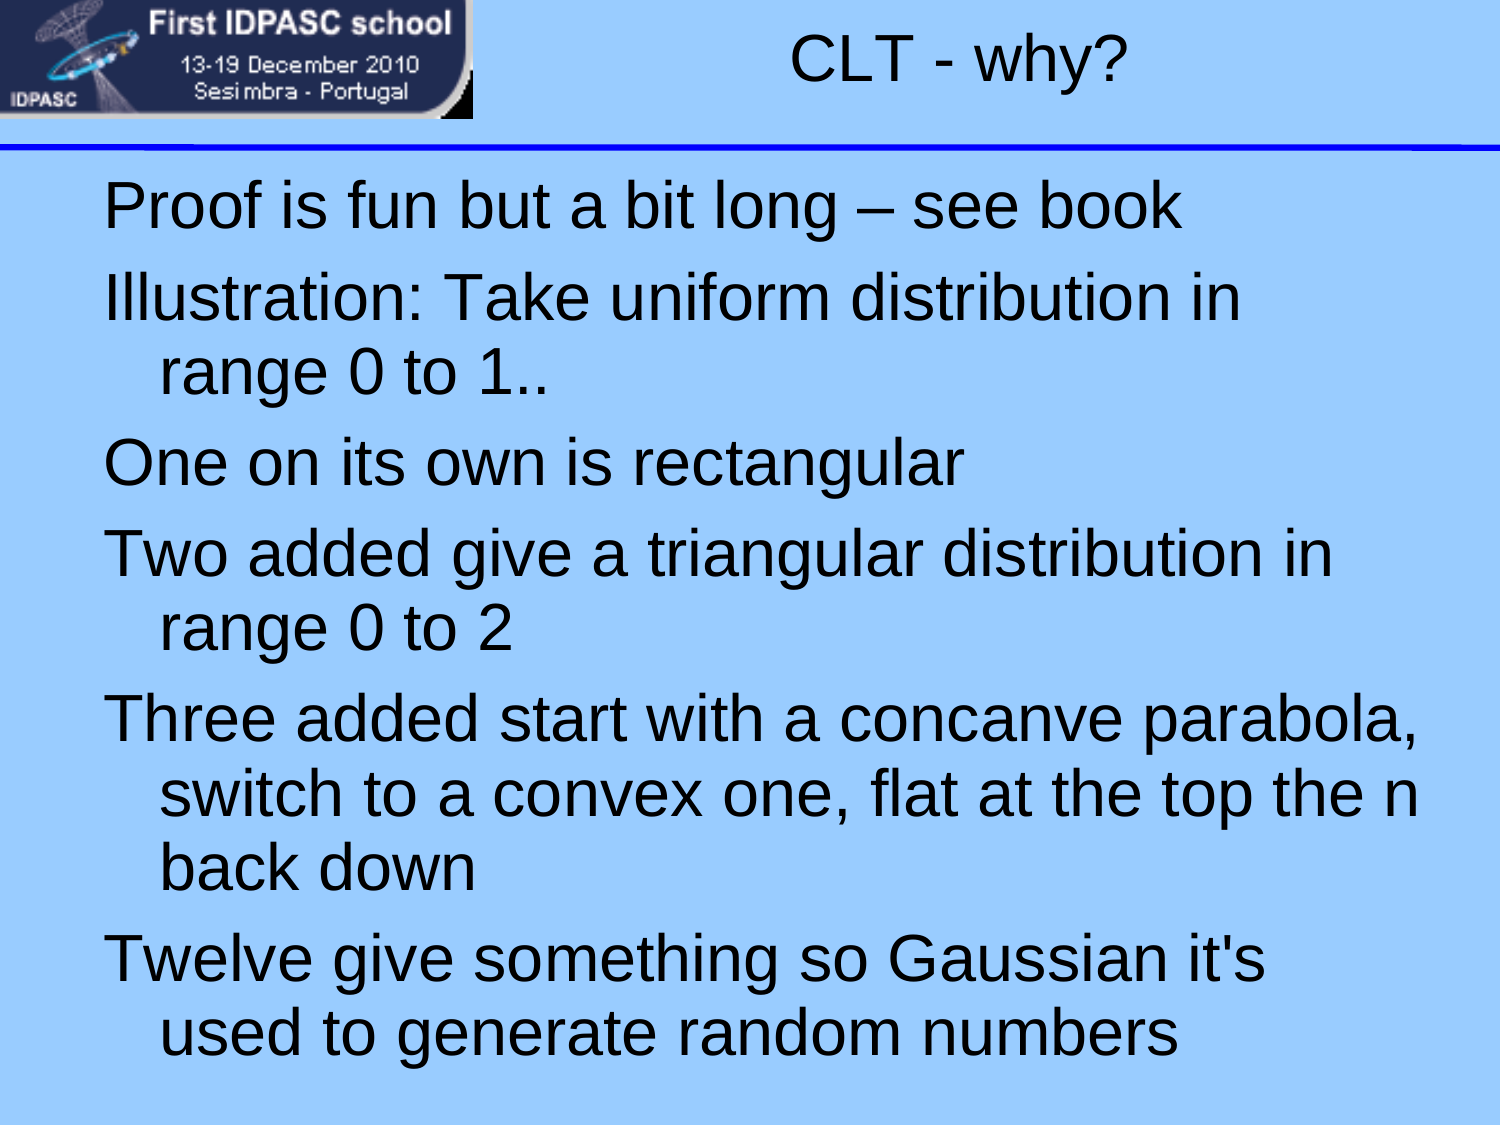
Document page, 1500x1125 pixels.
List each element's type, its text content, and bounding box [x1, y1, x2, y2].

title CLT - why? [501, 0, 1418, 119]
list Proof is fun but a bit long – see book Illustration: Take uniform distribution in range 0 to 1.. One on its own is rectangular Two added give a triangular distribution in range 0 to 2 Three added start with a concanve parabola, switch to a convex one, flat at the top the n back down Twelve give something so Gaussian it's used to generate random numbers [88, 157, 1439, 1079]
picture [0, 0, 473, 119]
